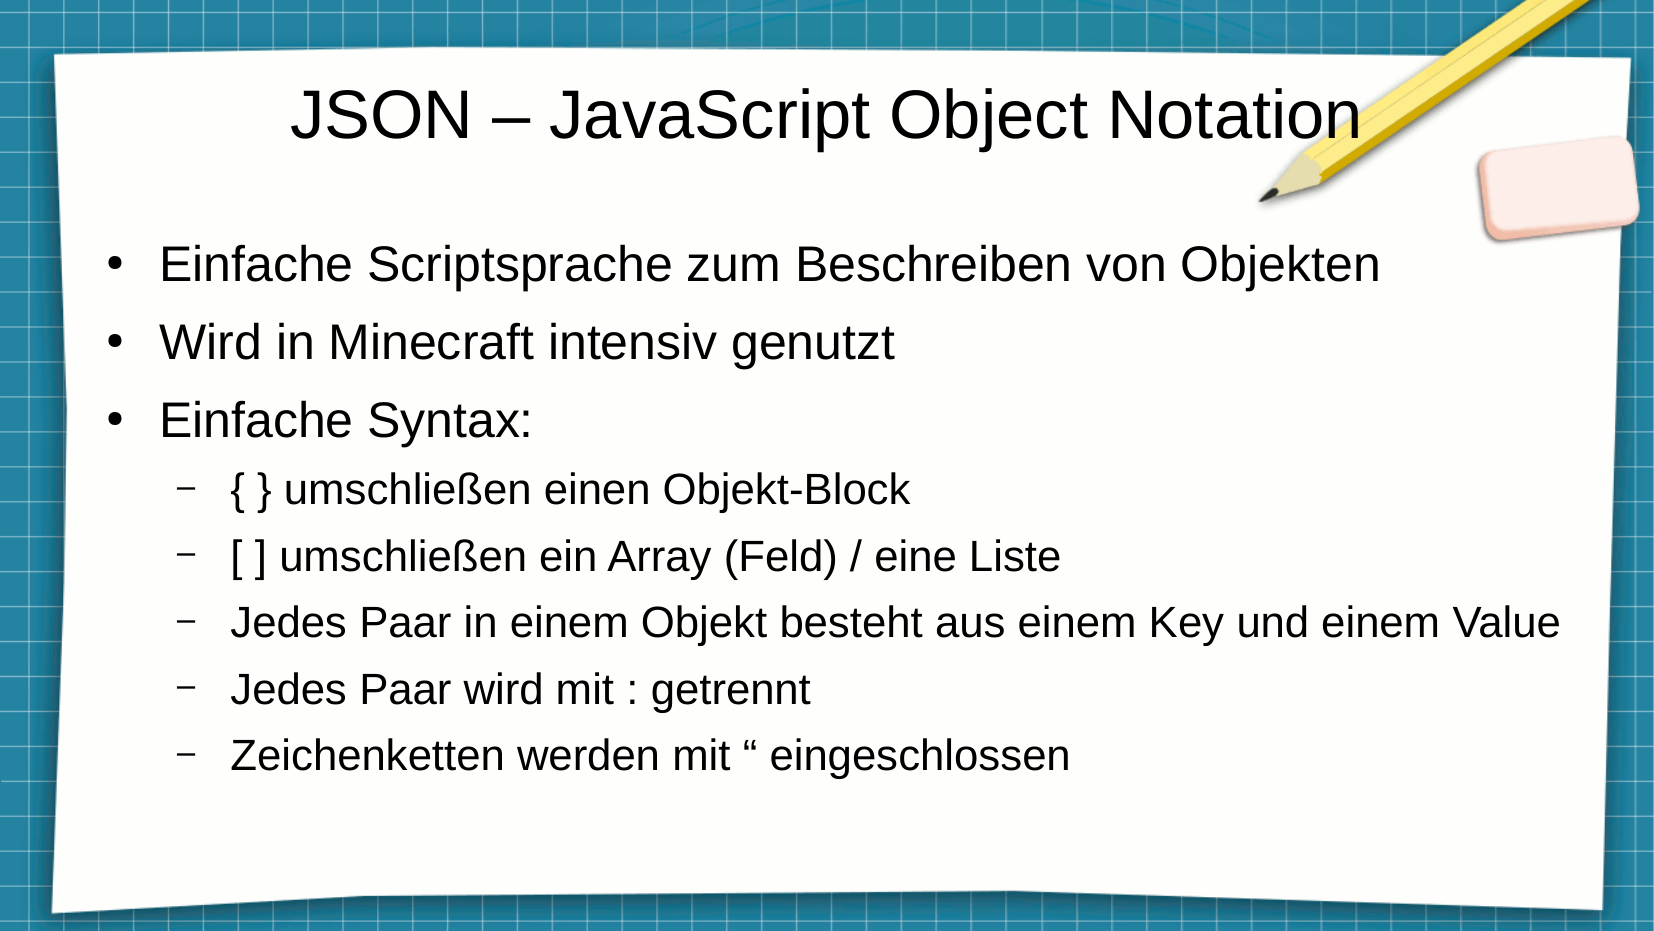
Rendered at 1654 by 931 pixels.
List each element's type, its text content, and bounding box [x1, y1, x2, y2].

picture [0, 0, 1654, 931]
title JSON – JavaScript Object Notation [82, 37, 1571, 193]
list Einfache Scriptsprache zum Beschreiben von Objekten Wird in Minecraft intensiv genutzt Einfache Syntax: { } umschließen einen Objekt-Block [ ] umschließen ein Array (Feld) / eine Liste Jedes Paar in einem Objekt besteht aus einem Key und einem Value Jedes Paar wird mit : getrennt Zeichenketten werden mit “ eingeschlossen [88, 236, 1577, 835]
